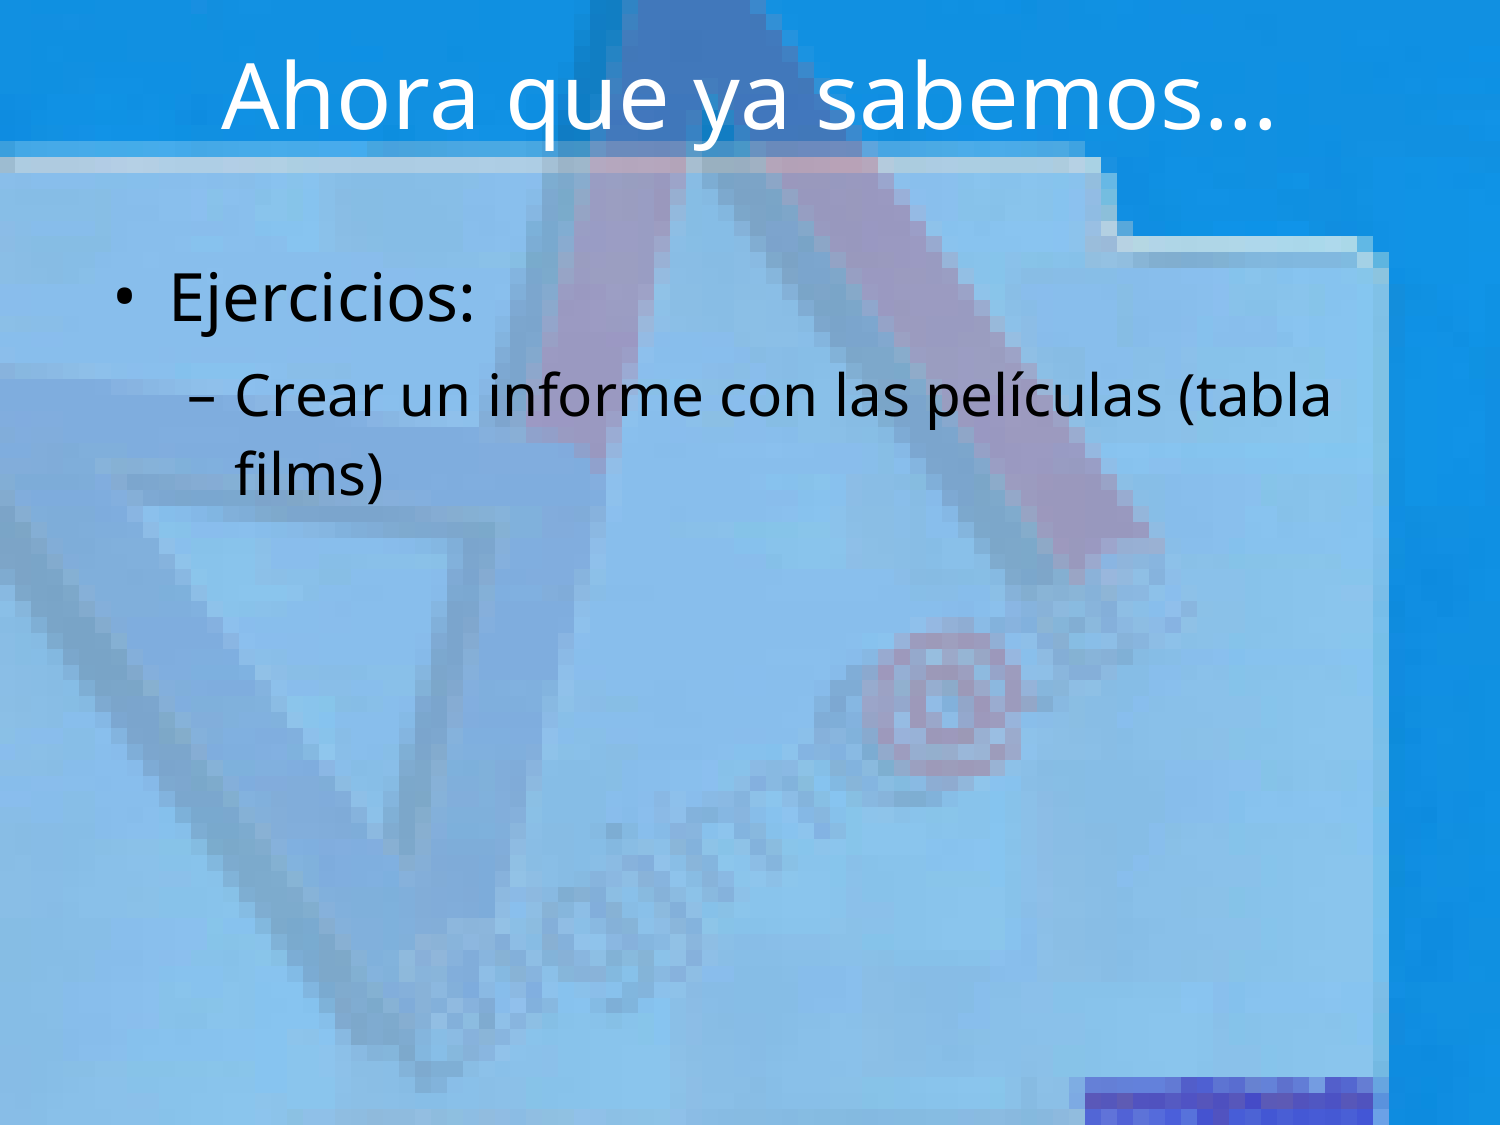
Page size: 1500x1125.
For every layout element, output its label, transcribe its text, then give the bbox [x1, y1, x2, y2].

picture [0, 0, 1500, 1125]
list Ejercicios: Crear un informe con las películas (tabla films) [112, 249, 1388, 1001]
title Ahora que ya sabemos... [112, 0, 1388, 214]
